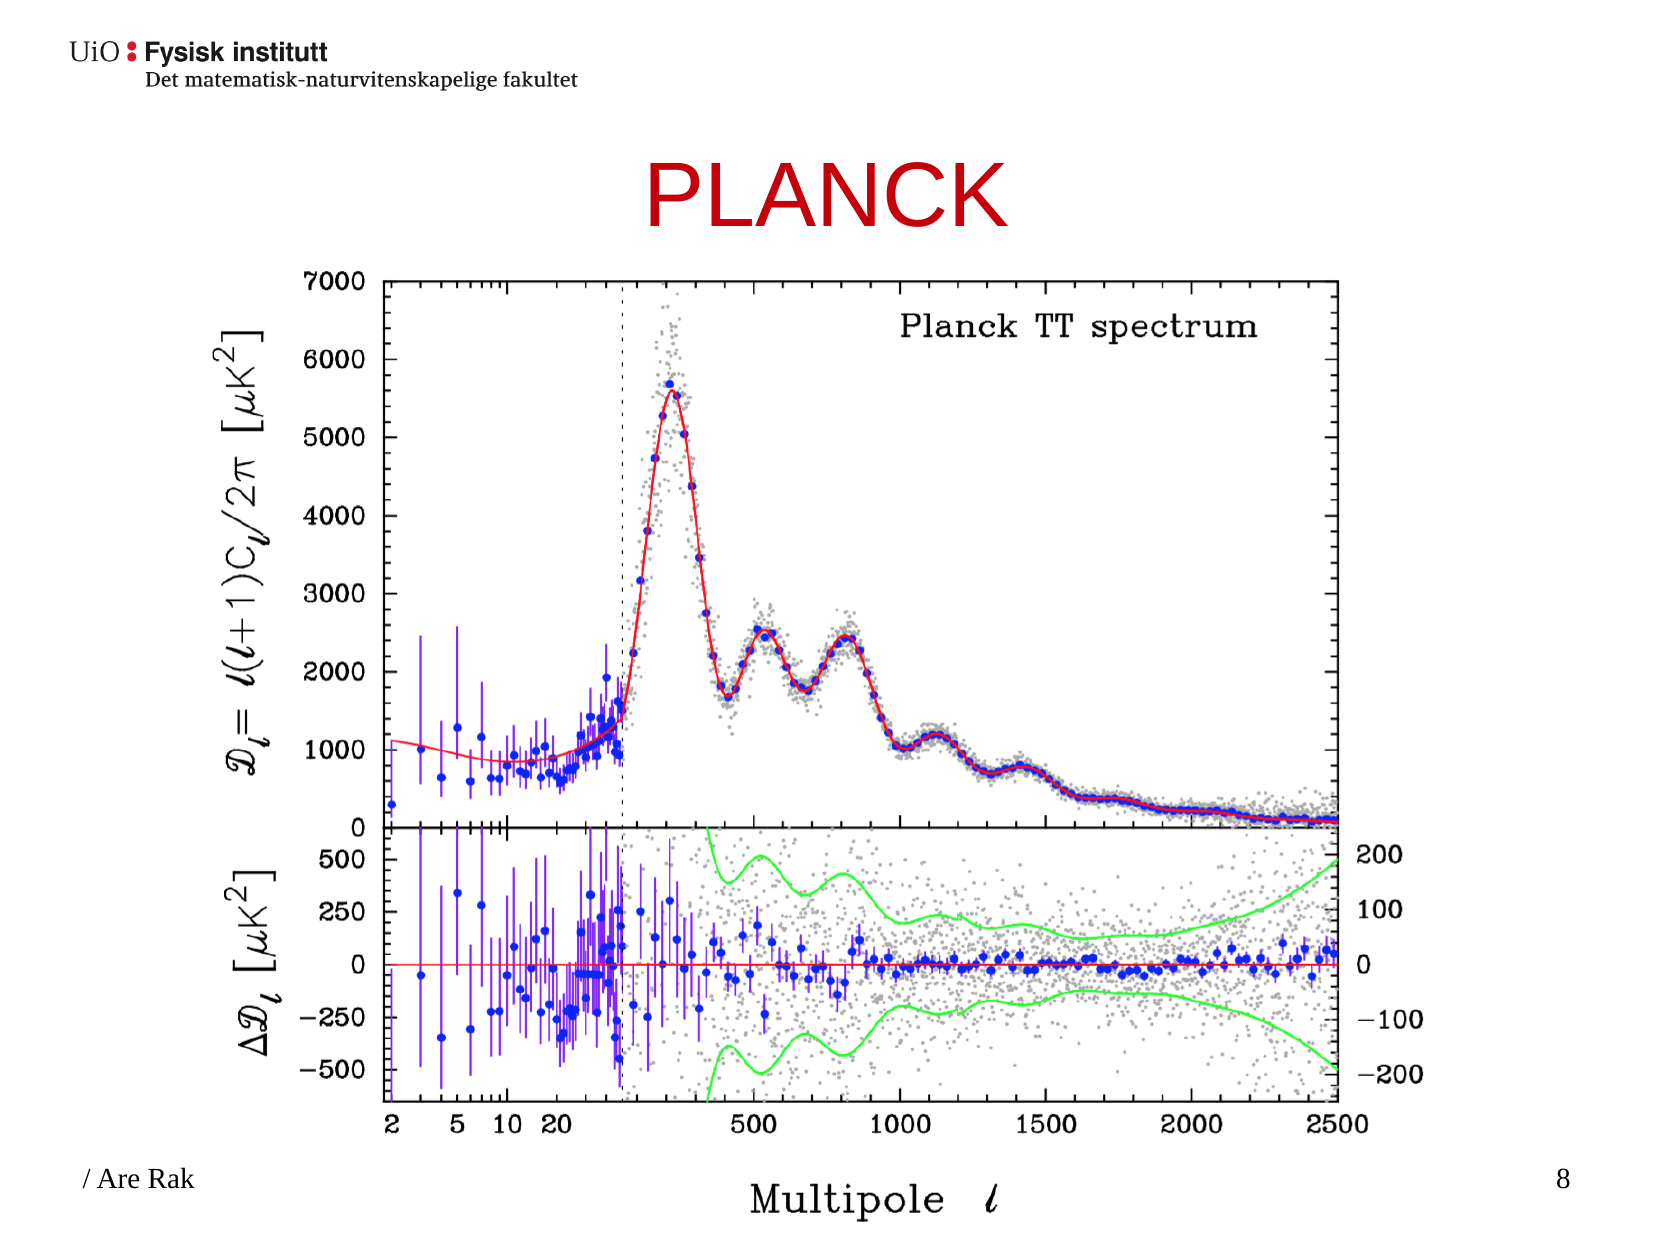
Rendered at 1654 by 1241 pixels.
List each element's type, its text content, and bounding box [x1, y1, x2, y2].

picture [195, 248, 1479, 1234]
picture [68, 37, 581, 93]
title PLANCK [82, 90, 1571, 298]
